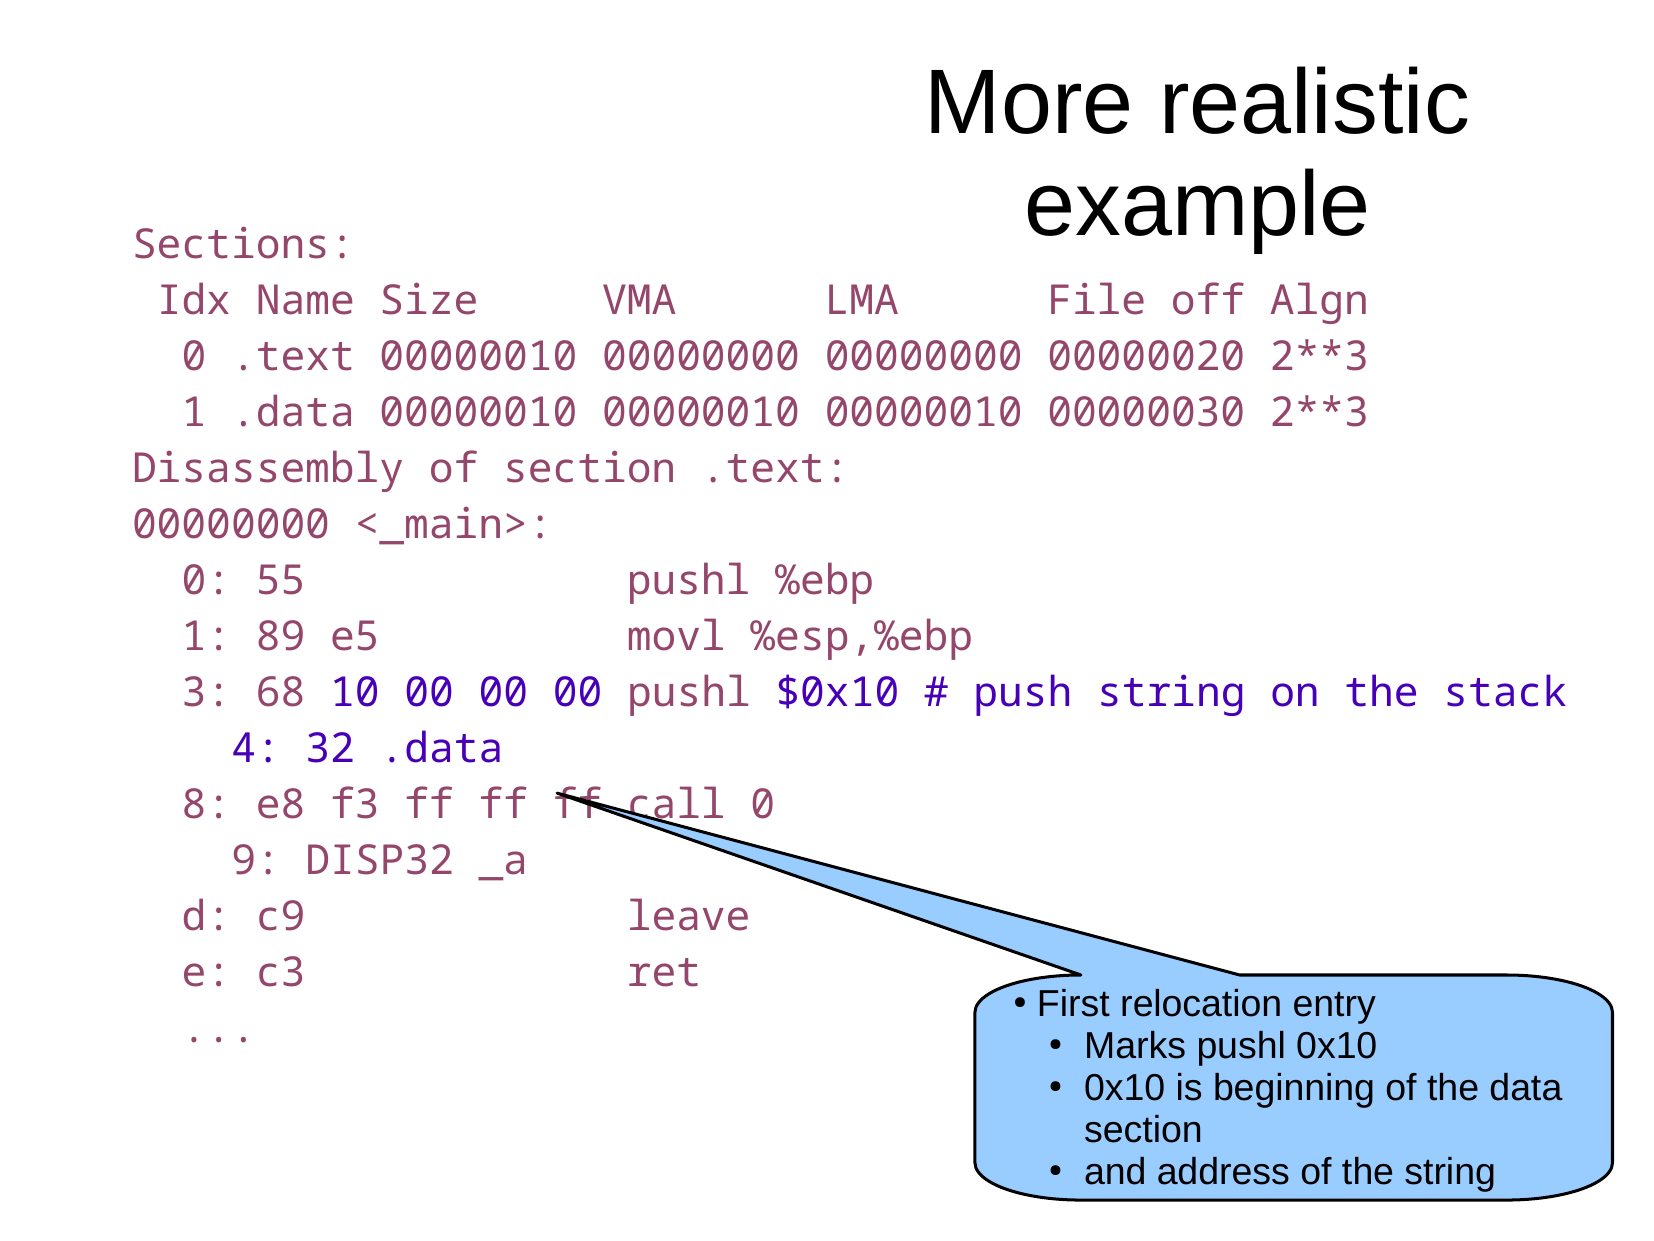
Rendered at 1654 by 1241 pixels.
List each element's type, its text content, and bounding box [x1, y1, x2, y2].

list Sections: Idx Name Size VMA LMA File off Algn 0 .text 00000010 00000000 00000000 00000020 2**3 1 .data 00000010 00000010 00000010 00000030 2**3 Disassembly of section .text: 00000000 <_main>: 0: 55 pushl %ebp 1: 89 e5 movl %esp,%ebp 3: 68 10 00 00 00 pushl $0x10 # push string on the stack 4: 32 .data 8: e8 f3 ff ff ff call 0 9: DISP32 _a d: c9 leave e: c3 ret ... [82, 150, 1571, 1126]
text_box First relocation entry Marks pushl 0x10 0x10 is beginning of the data section and address of the string [557, 793, 1613, 1201]
title More realistic example [825, 49, 1571, 150]
